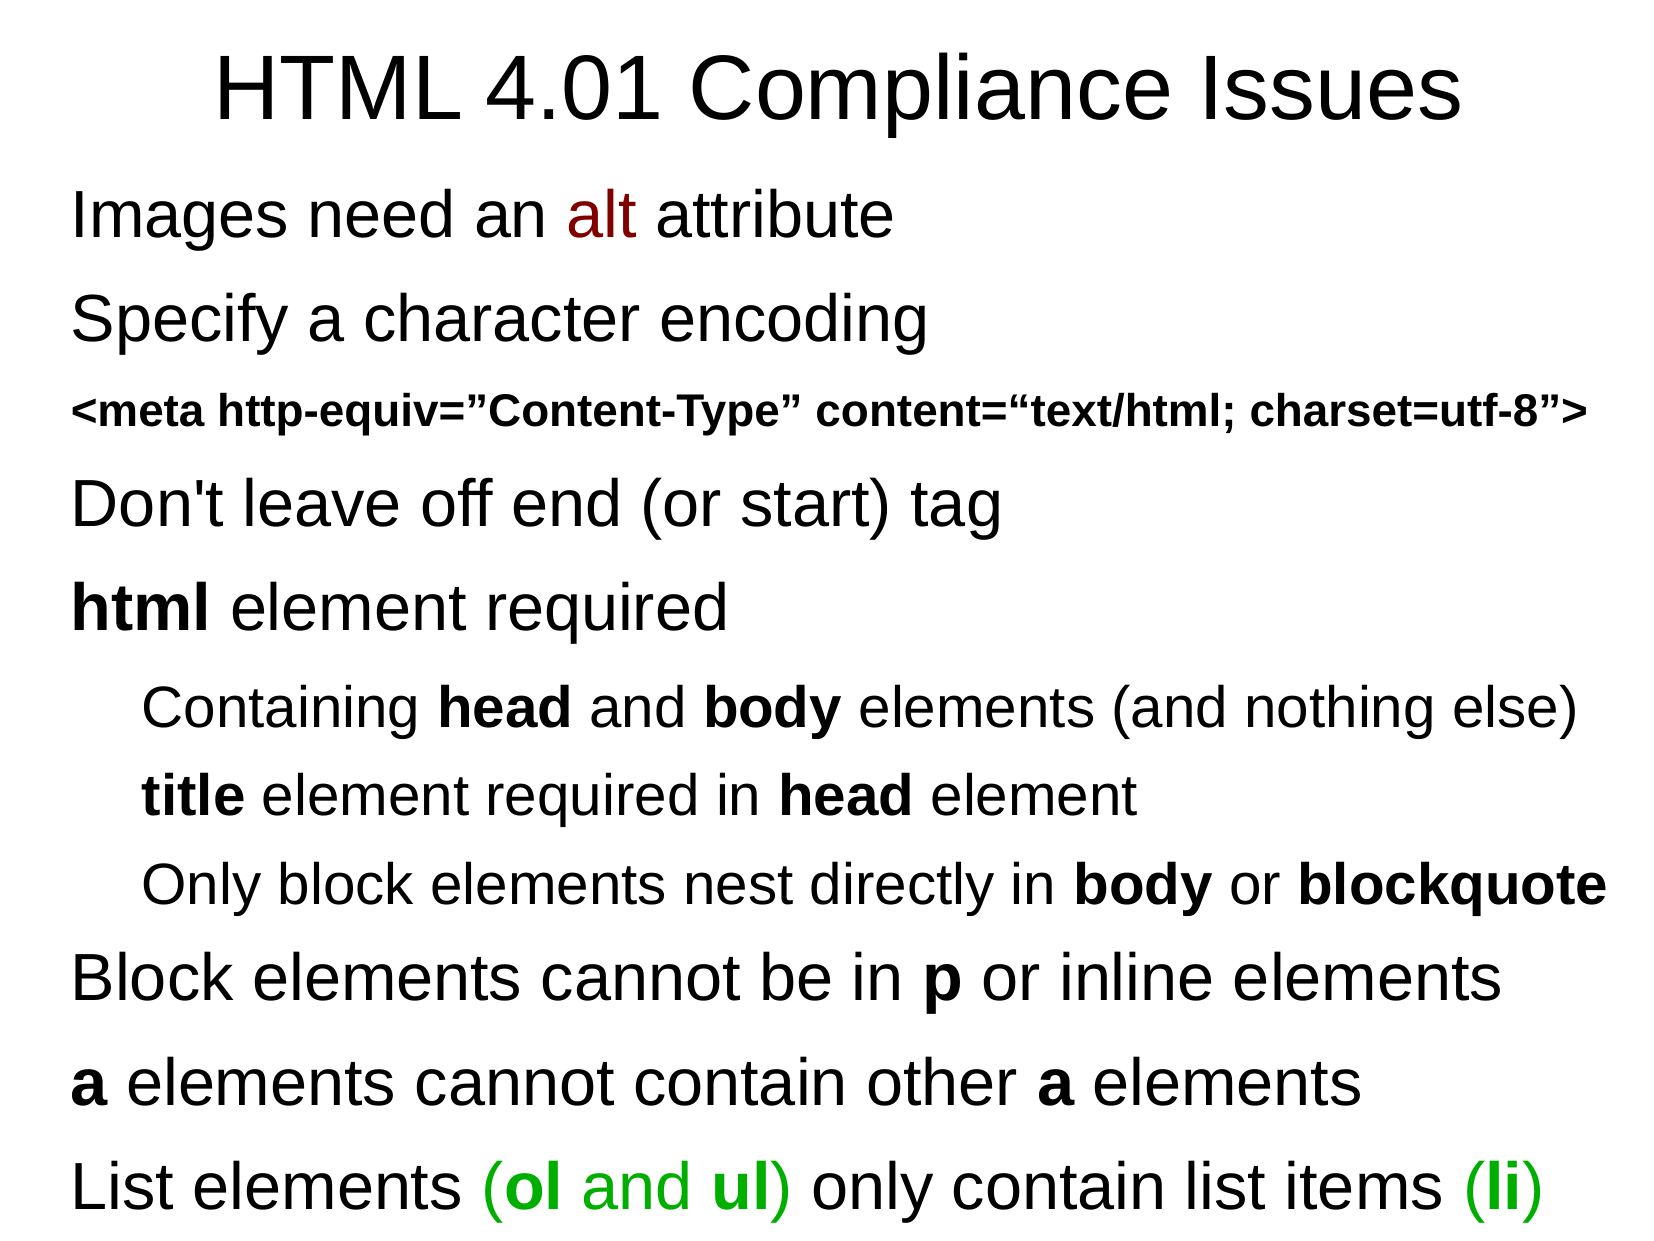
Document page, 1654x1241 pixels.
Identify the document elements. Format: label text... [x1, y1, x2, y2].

list Images need an alt attribute Specify a character encoding <meta http-equiv=”Content-Type” content=“text/html; charset=utf-8”> Don't leave off end (or start) tag html element required Containing head and body elements (and nothing else) title element required in head element Only block elements nest directly in body or blockquote Block elements cannot be in p or inline elements a elements cannot contain other a elements List elements (ol and ul) only contain list items (li) [0, 176, 1654, 1230]
title HTML 4.01 Compliance Issues [82, 0, 1571, 176]
